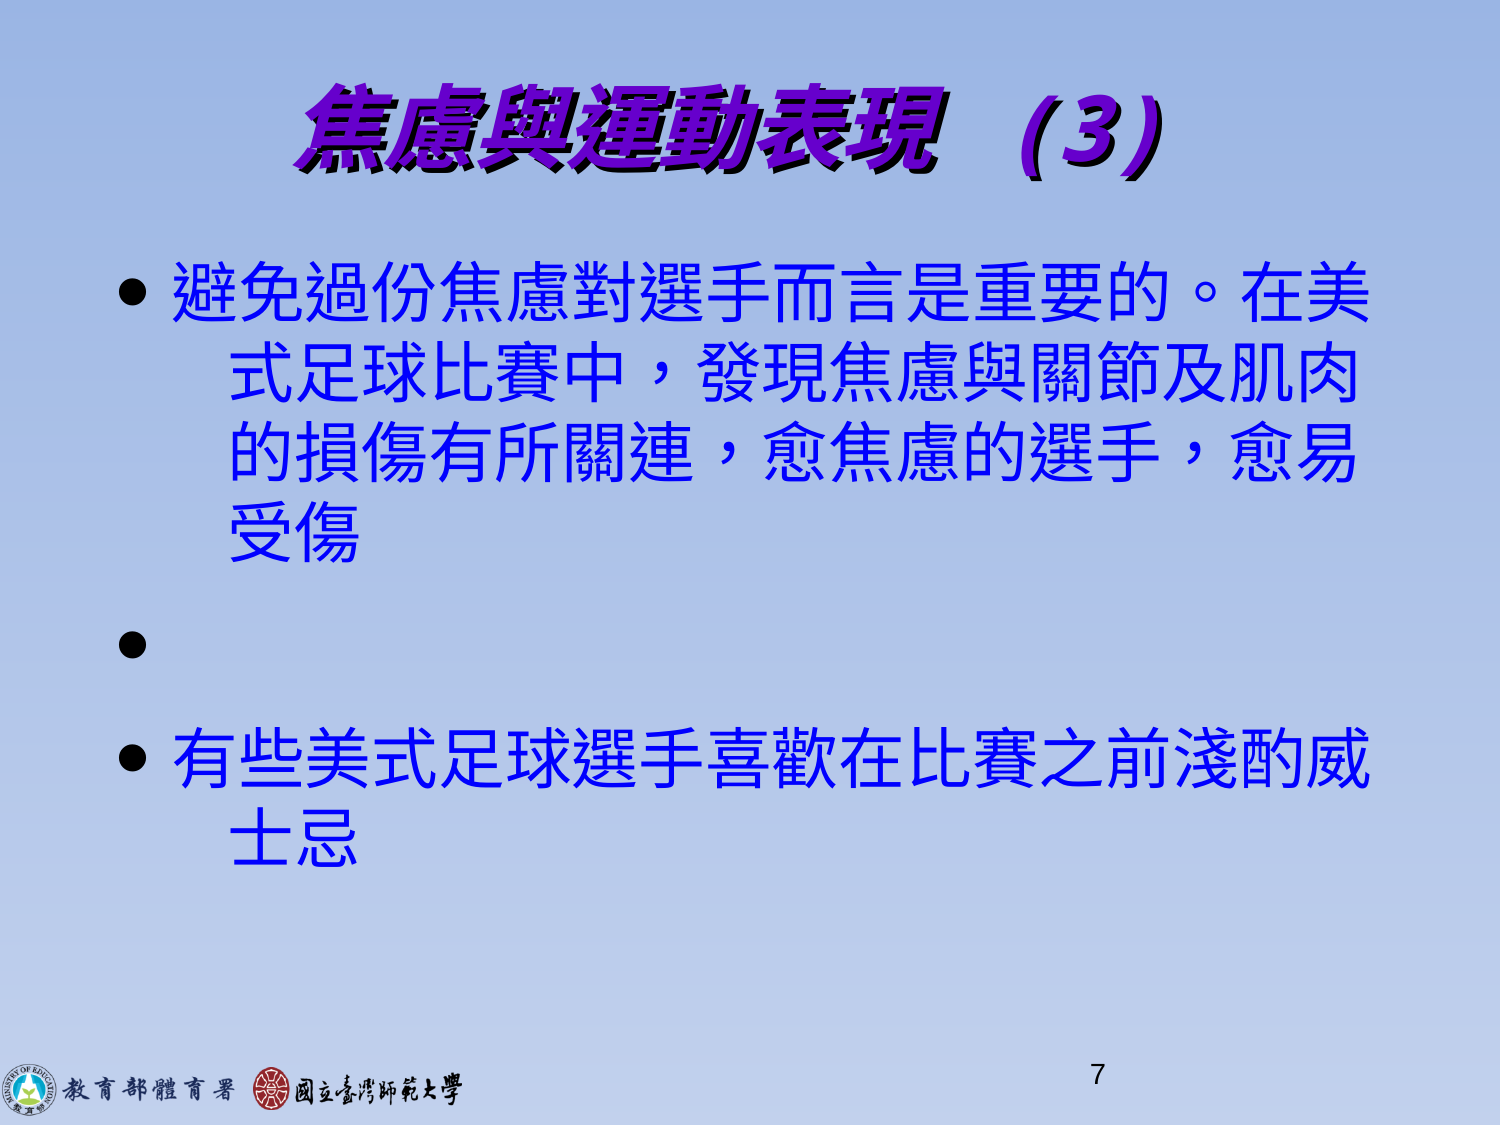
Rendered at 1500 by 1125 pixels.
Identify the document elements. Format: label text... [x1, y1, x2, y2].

title 焦慮與運動表現 (3) [5, 61, 1500, 171]
list 避免過份焦慮對選手而言是重要的。在美式足球比賽中，發現焦慮與關節及肌肉的損傷有所關連，愈焦慮的選手，愈易受傷 有些美式足球選手喜歡在比賽之前淺酌威士忌 [100, 243, 1400, 1013]
text_box [1074, 1042, 1426, 1103]
